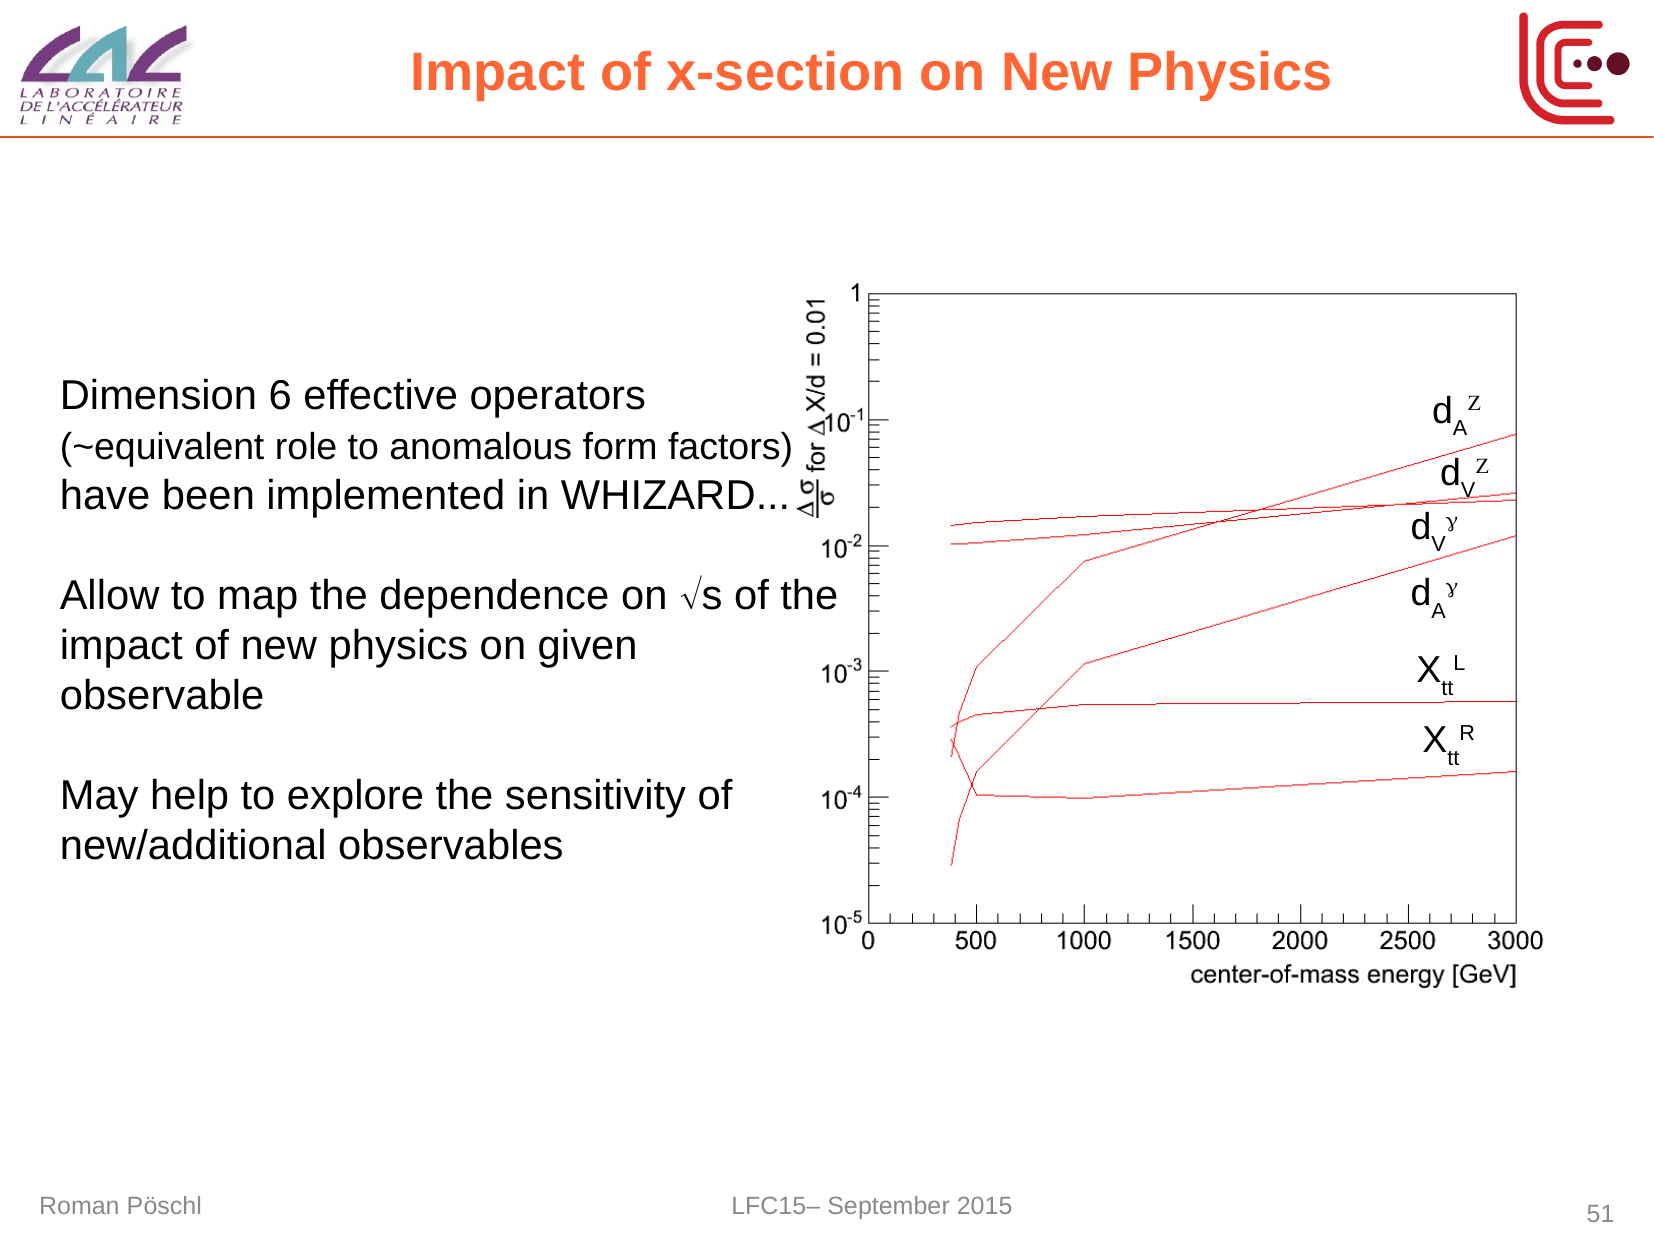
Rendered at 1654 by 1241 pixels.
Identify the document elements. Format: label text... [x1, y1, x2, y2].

text_box dAZ [1417, 378, 1583, 451]
text_box dVγ [1415, 521, 1425, 537]
text_box XttL [1401, 637, 1507, 711]
text_box dAγ [1395, 561, 1562, 634]
picture [17, 22, 199, 127]
text_box XttR [1407, 707, 1513, 781]
text_box dVγ [1395, 494, 1562, 561]
picture [788, 215, 1597, 1002]
title Impact of x-section on New Physics [128, 29, 1617, 113]
text_box dVZ [1425, 440, 1591, 514]
picture [1508, 2, 1641, 135]
text_box Dimension 6 effective operators (~equivalent role to anomalous form factors) have been implemented in WHIZARD... Allow to map the dependence on √s of the impact of new physics on given observable May help to explore the sensitivity of new/additional observables [45, 225, 856, 876]
